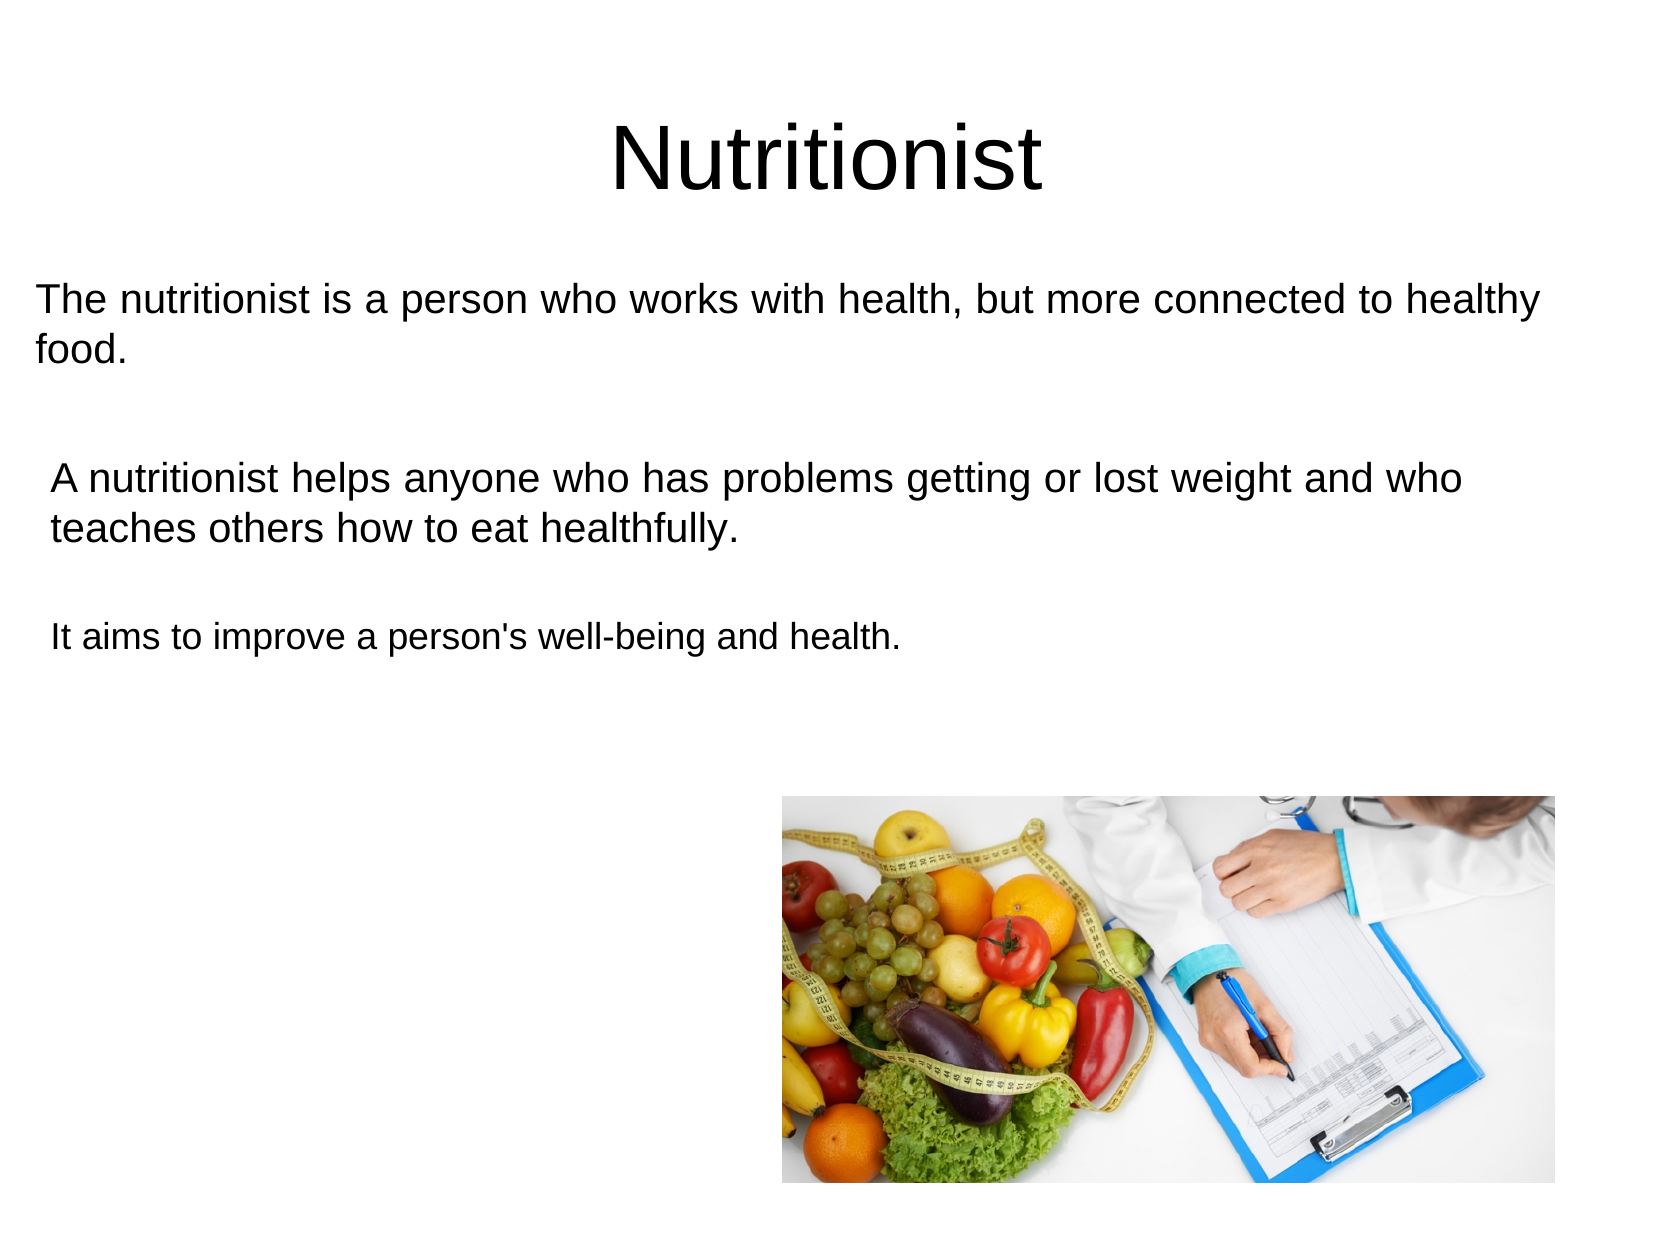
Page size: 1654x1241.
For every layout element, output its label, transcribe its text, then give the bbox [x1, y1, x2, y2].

text_box It aims to improve a person's well-being and health. [35, 605, 1571, 665]
text_box A nutritionist helps anyone who has problems getting or lost weight and who teaches others how to eat healthfully. [35, 443, 1588, 603]
list The nutritionist is a person who works with health, but more connected to healthy food. [35, 665, 1571, 1217]
title Nutritionist [82, 49, 1571, 257]
picture [782, 796, 1555, 1183]
list The nutritionist is a person who works with health, but more connected to healthy food. [35, 271, 1571, 443]
